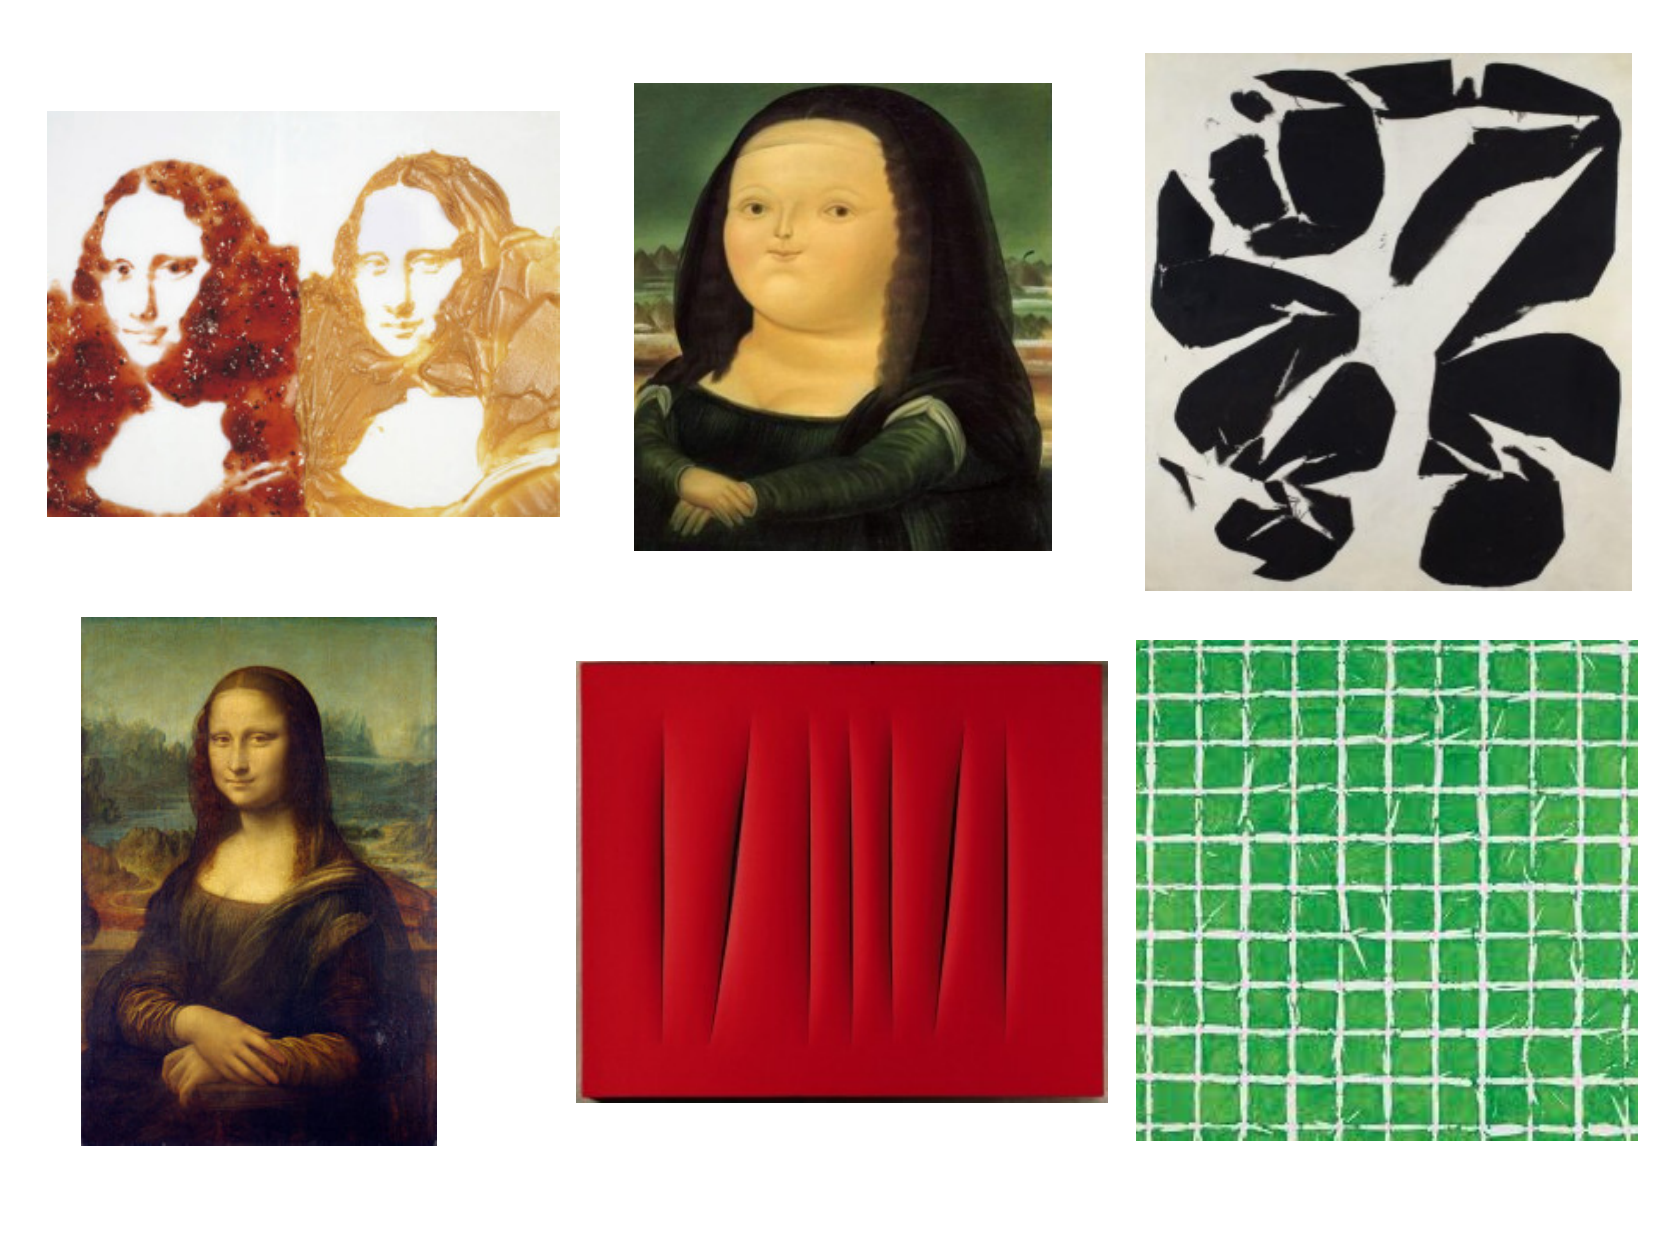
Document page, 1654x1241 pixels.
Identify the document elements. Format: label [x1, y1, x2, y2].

table_cell [24, 624, 559, 1192]
table_header [24, 57, 559, 624]
picture [1630, 640, 1638, 1141]
table_header [1095, 57, 1630, 624]
table_cell [559, 624, 1095, 1192]
picture [1145, 53, 1632, 591]
table_cell [1095, 624, 1630, 1192]
table_header [559, 57, 1095, 624]
